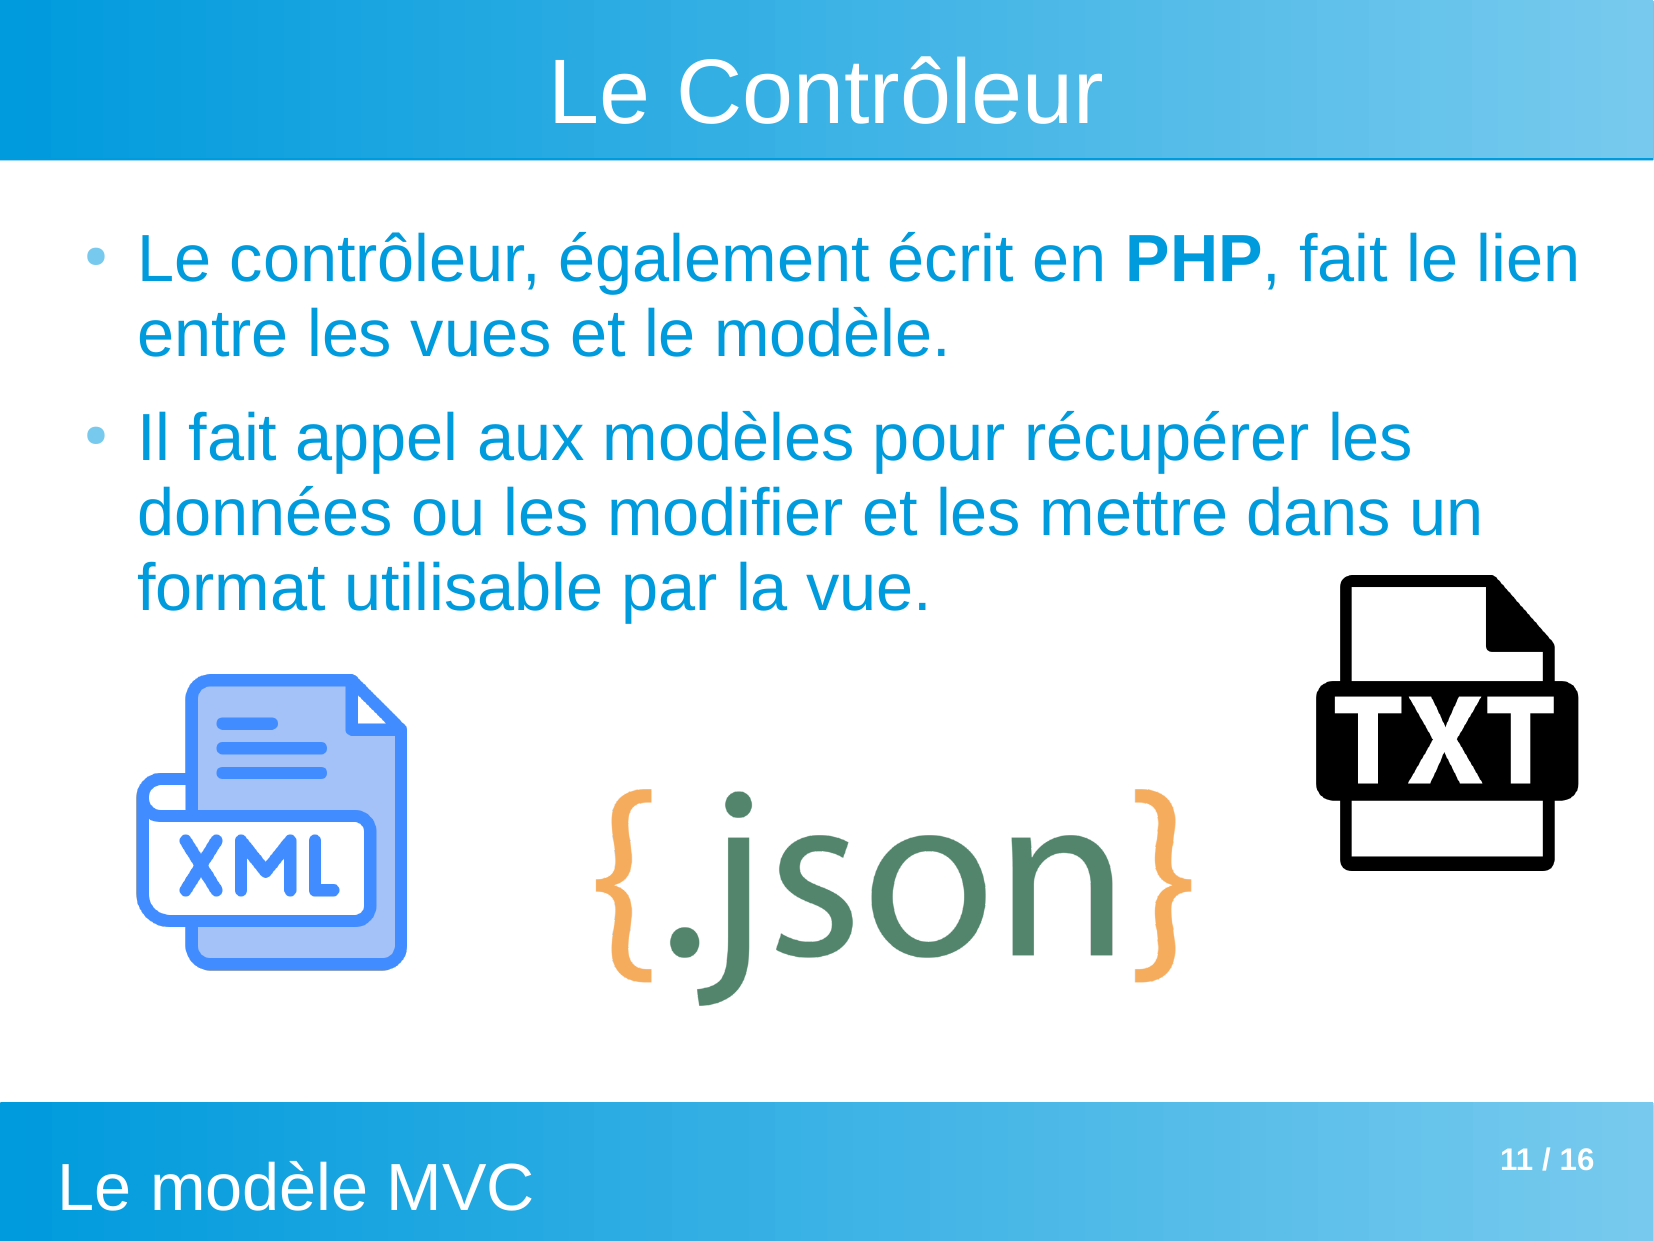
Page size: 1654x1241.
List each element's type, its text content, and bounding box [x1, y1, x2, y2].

picture [553, 752, 1233, 1025]
picture [1299, 575, 1595, 871]
title Le Contrôleur [59, 39, 1595, 144]
list Le contrôleur, également écrit en PHP, fait le lien entre les vues et le modèle. Il fait appel aux modèles pour récupérer les données ou les modifier et les mettre dans un format utilisable par la vue. [66, 221, 1602, 576]
picture [114, 664, 429, 980]
